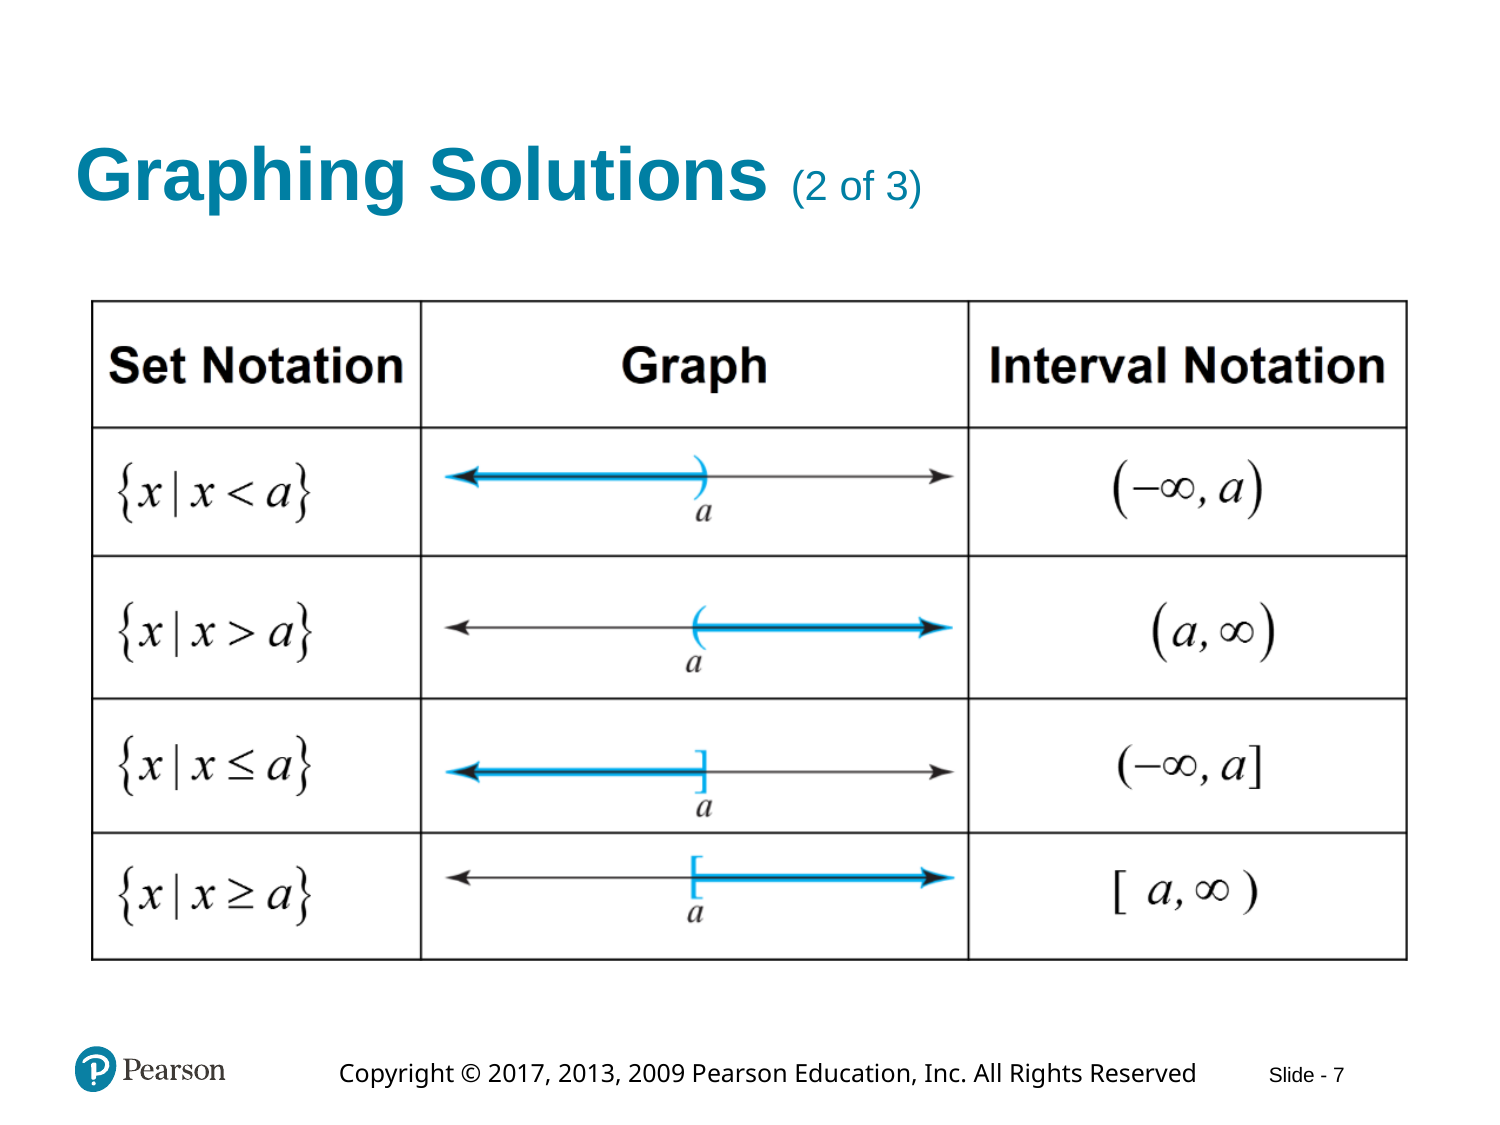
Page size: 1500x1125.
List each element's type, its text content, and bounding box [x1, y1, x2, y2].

picture [91, 299, 1409, 961]
title Graphing Solutions (2 of 3) [75, 35, 1425, 216]
